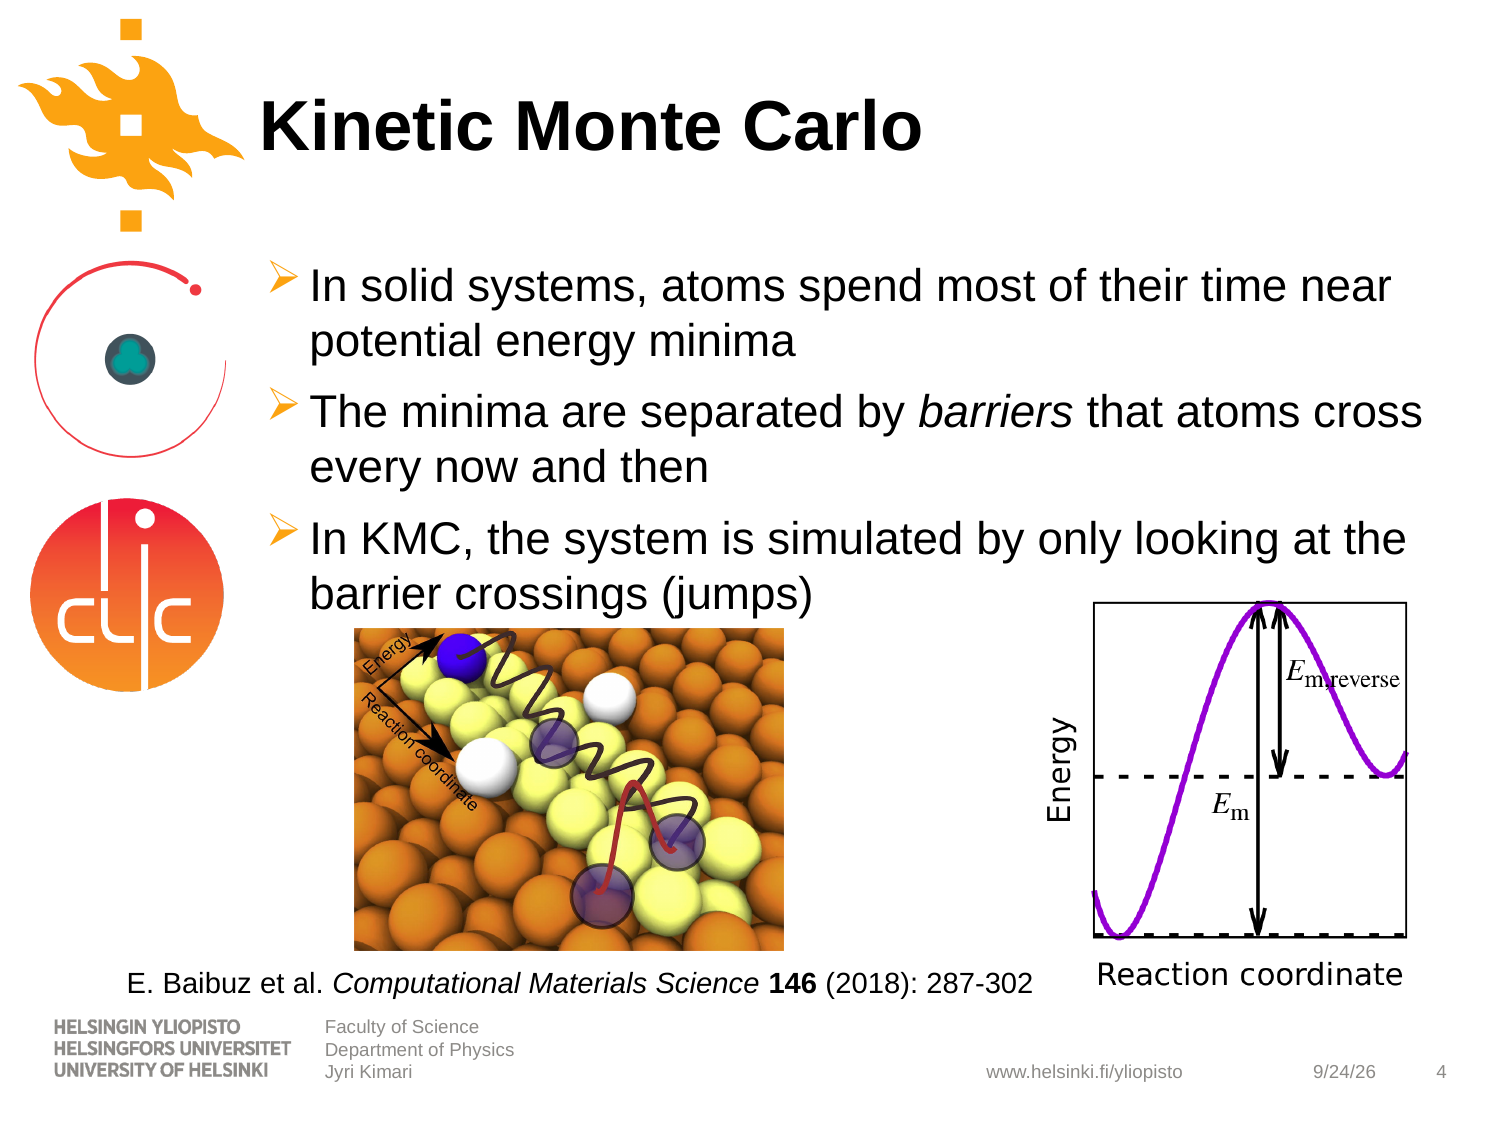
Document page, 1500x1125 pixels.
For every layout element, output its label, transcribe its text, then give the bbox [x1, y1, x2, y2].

text_box E. Baibuz et al. Computational Materials Science 146 (2018): 287-302 [111, 960, 1058, 1008]
title Kinetic Monte Carlo [259, 30, 1447, 214]
picture [0, 255, 272, 740]
footer Faculty of Science Department of Physics Jyri Kimari [324, 1011, 750, 1083]
slide_number 10 [1376, 1011, 1447, 1083]
list In solid systems, atoms spend most of their time near potential energy minima The minima are separated by barriers that atoms cross every now and then In KMC, the system is simulated by only looking at the barrier crossings (jumps) [265, 255, 1447, 988]
picture [1032, 571, 1425, 992]
picture [53, 1017, 292, 1079]
picture [354, 628, 784, 951]
slide_number 11/14/18 [1230, 1011, 1376, 1083]
